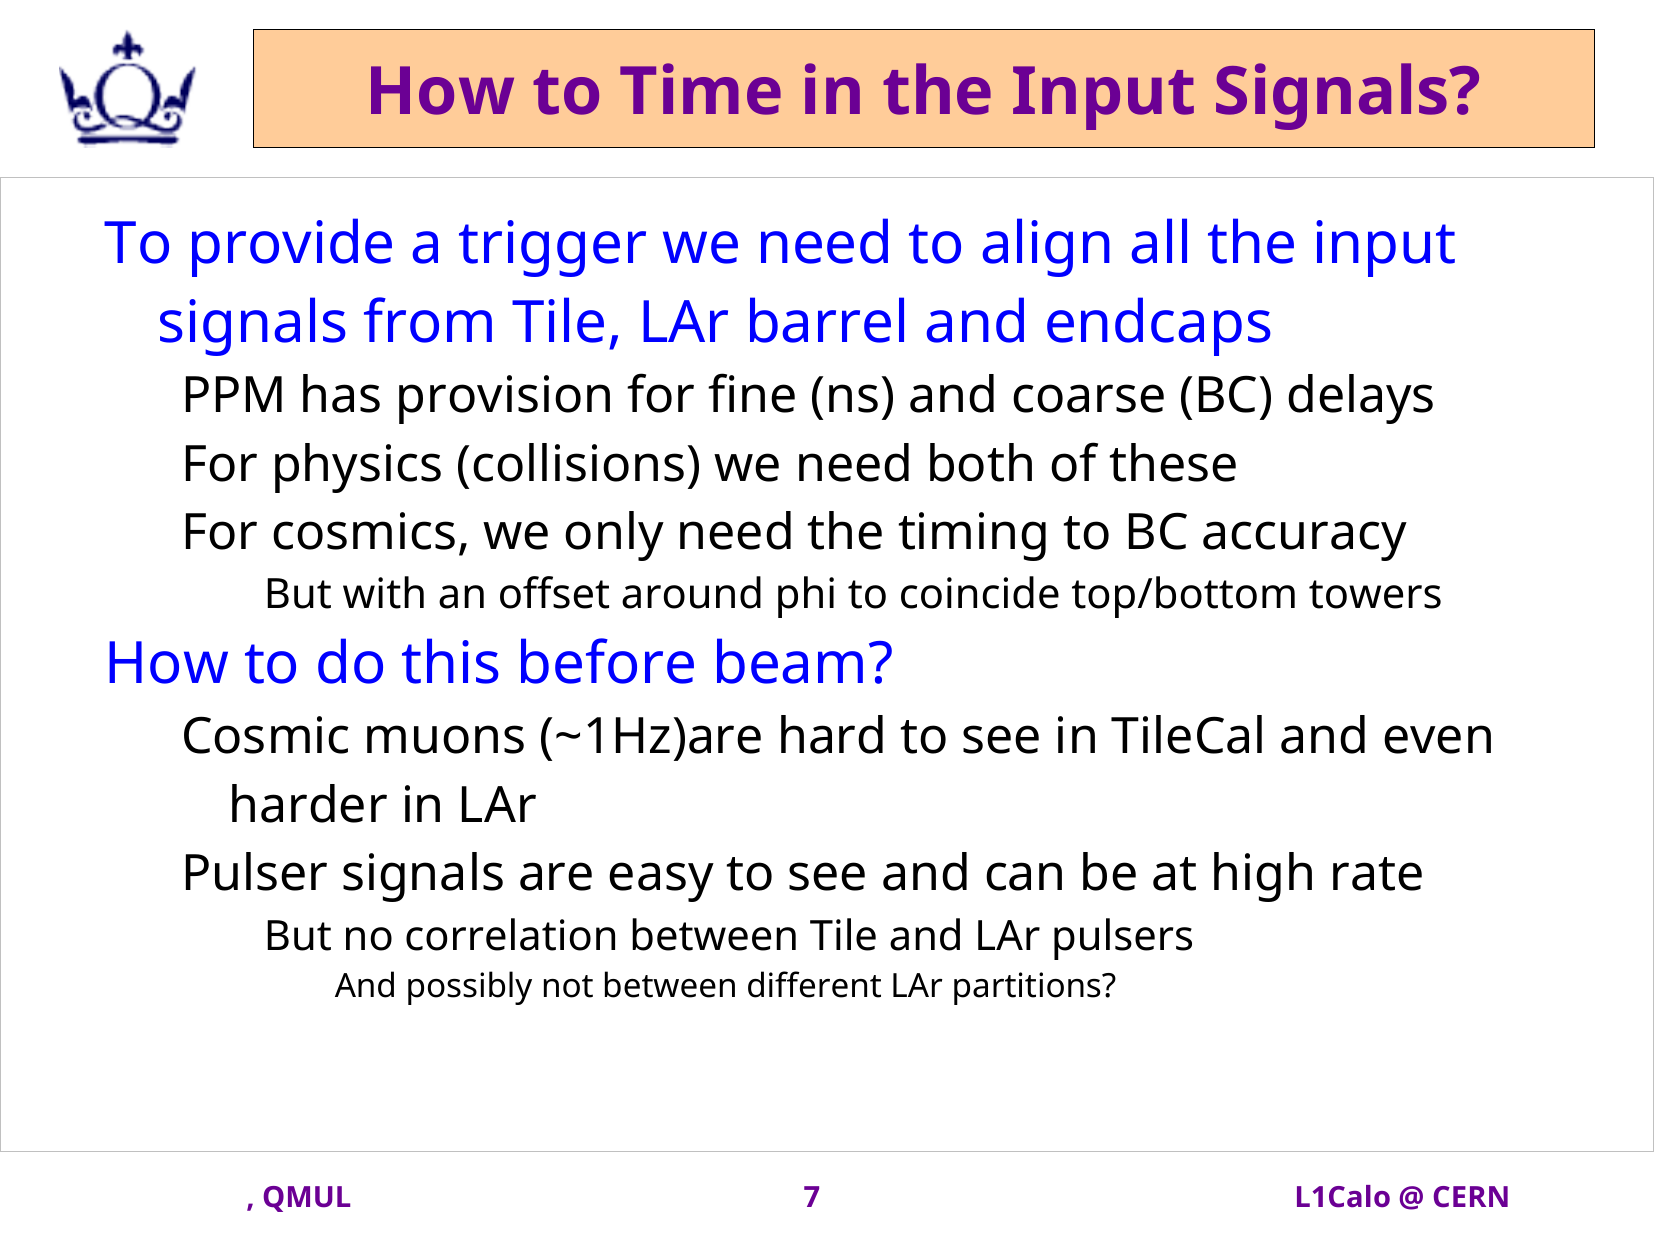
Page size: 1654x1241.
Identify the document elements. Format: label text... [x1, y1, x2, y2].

list To provide a trigger we need to align all the input signals from Tile, LAr barrel and endcaps PPM has provision for fine (ns) and coarse (BC) delays For physics (collisions) we need both of these For cosmics, we only need the timing to BC accuracy But with an offset around phi to coincide top/bottom towers How to do this before beam? Cosmic muons (~1Hz)are hard to see in TileCal and even harder in LAr Pulser signals are easy to see and can be at high rate But no correlation between Tile and LAr pulsers And possibly not between different LAr partitions? [86, 200, 1586, 1135]
picture [59, 29, 200, 148]
title How to Time in the Input Signals? [253, 29, 1595, 148]
